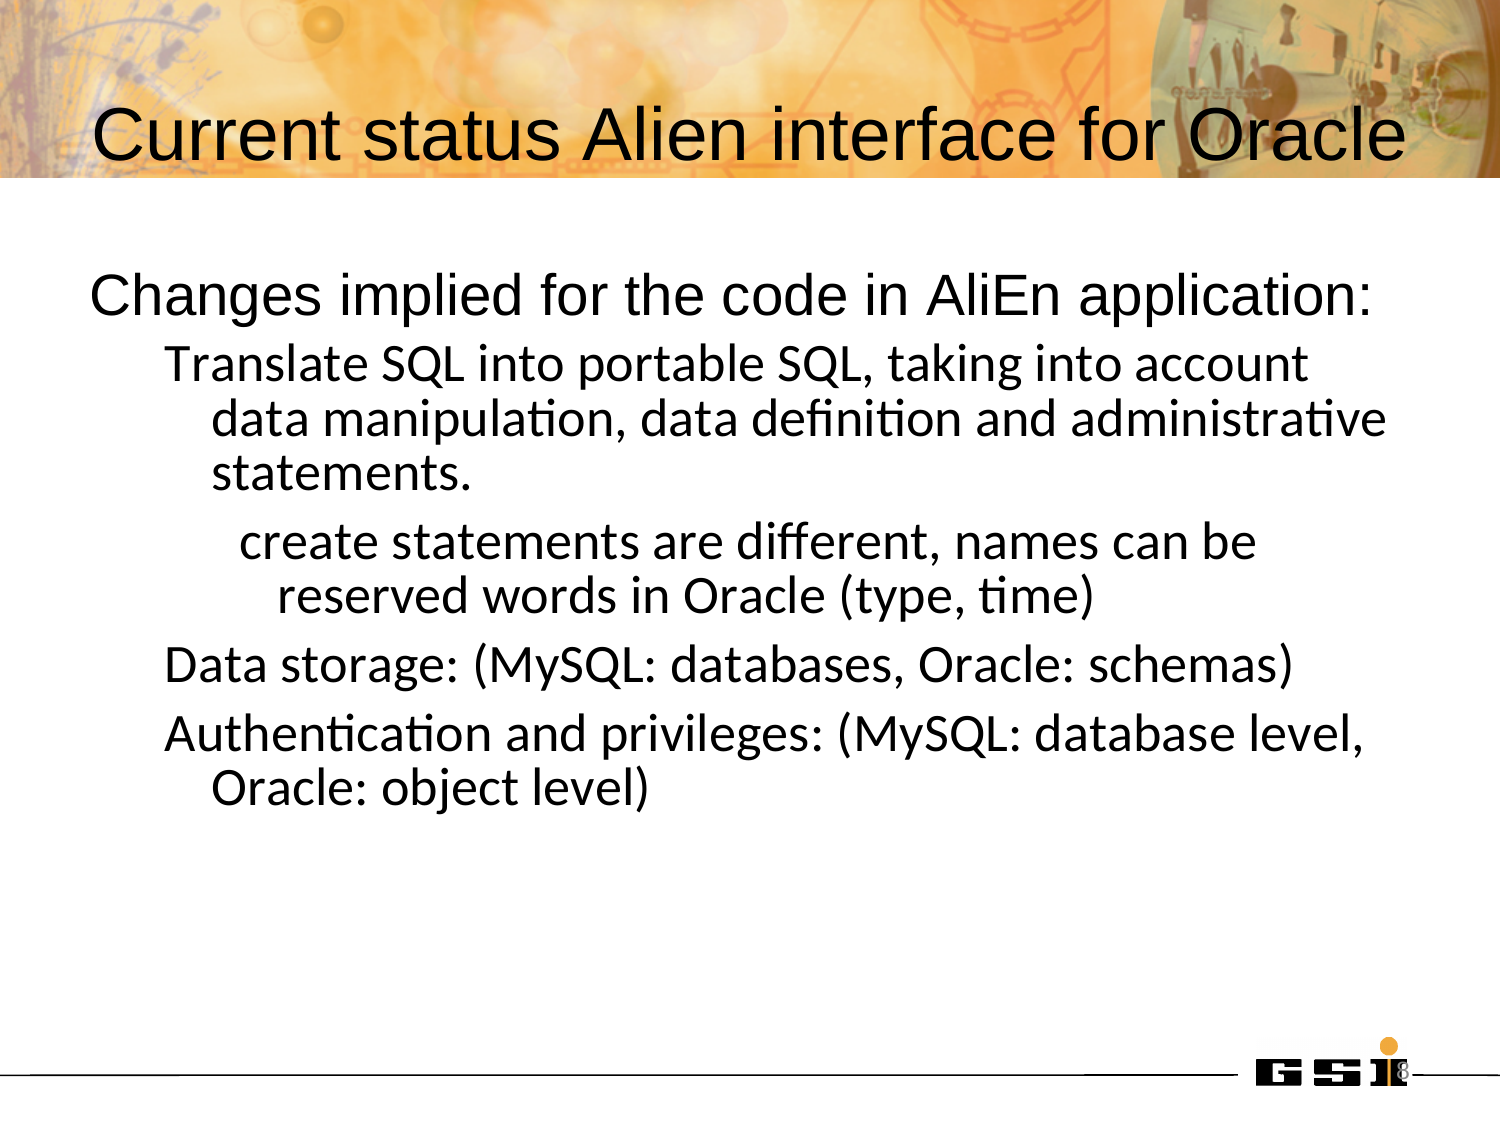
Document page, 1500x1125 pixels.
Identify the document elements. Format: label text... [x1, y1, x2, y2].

text_box 13 [1074, 1042, 1425, 1103]
picture [1256, 1037, 1407, 1042]
picture [0, 0, 1500, 178]
text_box Current status Alien interface for Oracle [75, 31, 1426, 247]
text_box Changes implied for the code in AliEn application: Translate SQL into portable SQL, taking into account data manipulation, data definition and administrative statements. create statements are different, names can be reserved words in Oracle (type, time) Data storage: (MySQL: databases, Oracle: schemas) Authentication and privileges: (MySQL: database level, Oracle: object level) [75, 262, 1426, 1005]
